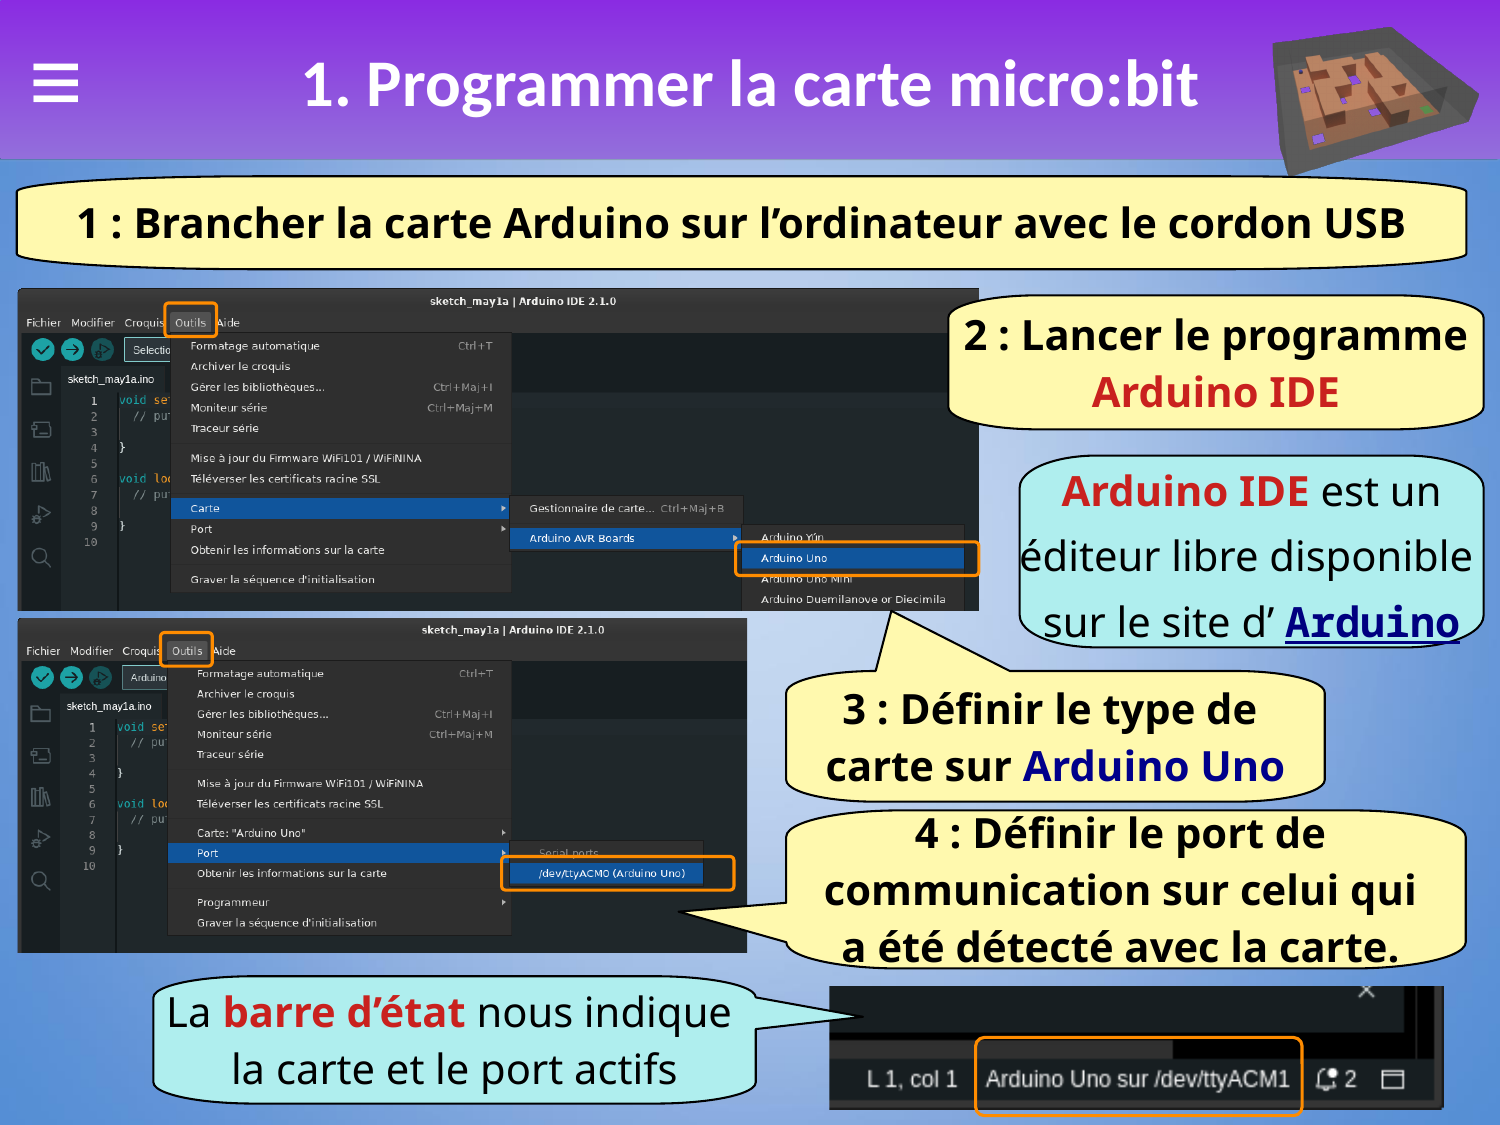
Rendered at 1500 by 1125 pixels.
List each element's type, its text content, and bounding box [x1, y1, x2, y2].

text_box 1 : Brancher la carte Arduino sur l’ordinateur avec le cordon USB [16, 176, 1467, 270]
picture [0, 27, 1500, 1125]
text_box 2 : Lancer le programme Arduino IDE [948, 295, 1484, 430]
text_box 1. Programmer la carte micro:bit [0, 0, 1500, 159]
text_box La barre d’état nous indique la carte et le port actifs [153, 976, 863, 1104]
text_box Arduino IDE est un éditeur libre disponible sur le site d’ Arduino [1019, 455, 1484, 648]
text_box ≡ [14, 23, 101, 141]
text_box 3 : Définir le type de carte sur Arduino Uno [786, 610, 1325, 802]
text_box 4 : Définir le port de communication sur celui qui a été détecté avec la carte. [678, 810, 1466, 969]
